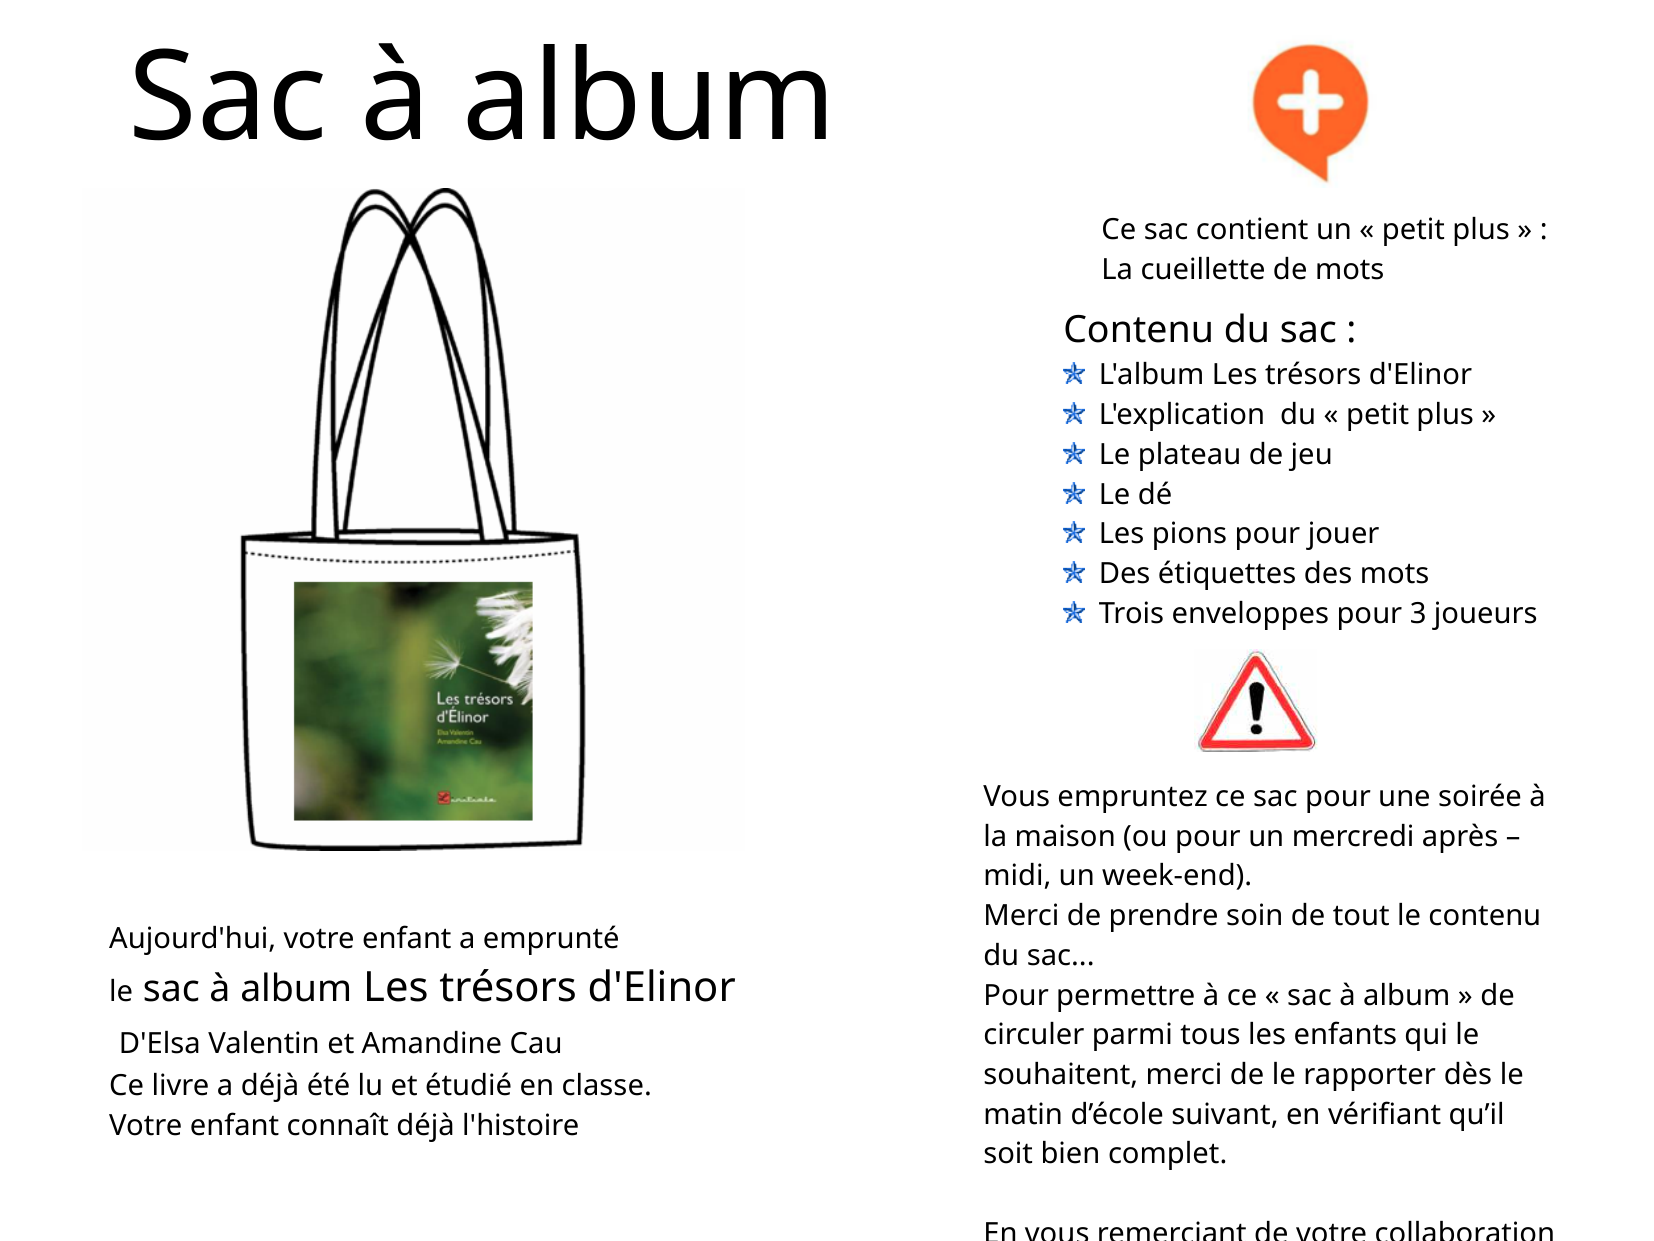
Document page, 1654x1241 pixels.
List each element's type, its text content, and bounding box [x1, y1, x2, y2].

text_box Vous empruntez ce sac pour une soirée à la maison (ou pour un mercredi après – midi, un week-end). Merci de prendre soin de tout le contenu du sac... Pour permettre à ce « sac à album » de circuler parmi tous les enfants qui le souhaitent, merci de le rapporter dès le matin d’école suivant, en vérifiant qu’il soit bien complet. En vous remerciant de votre collaboration [968, 767, 1571, 1143]
picture [82, 188, 745, 851]
picture [1228, 35, 1383, 189]
text_box Sac à album [106, 0, 898, 320]
text_box Contenu du sac : L'album Les trésors d'Elinor L'explication du « petit plus » Le plateau de jeu Le dé Les pions pour jouer Des étiquettes des mots Trois enveloppes pour 3 joueurs [1048, 295, 1581, 849]
picture [1188, 637, 1323, 760]
text_box Aujourd'hui, votre enfant a emprunté le sac à album Les trésors d'Elinor D'Elsa Valentin et Amandine Cau Ce livre a déjà été lu et étudié en classe. Votre enfant connaît déjà l'histoire [94, 909, 827, 1204]
text_box Ce sac contient un « petit plus » : La cueillette de mots [1086, 200, 1571, 295]
